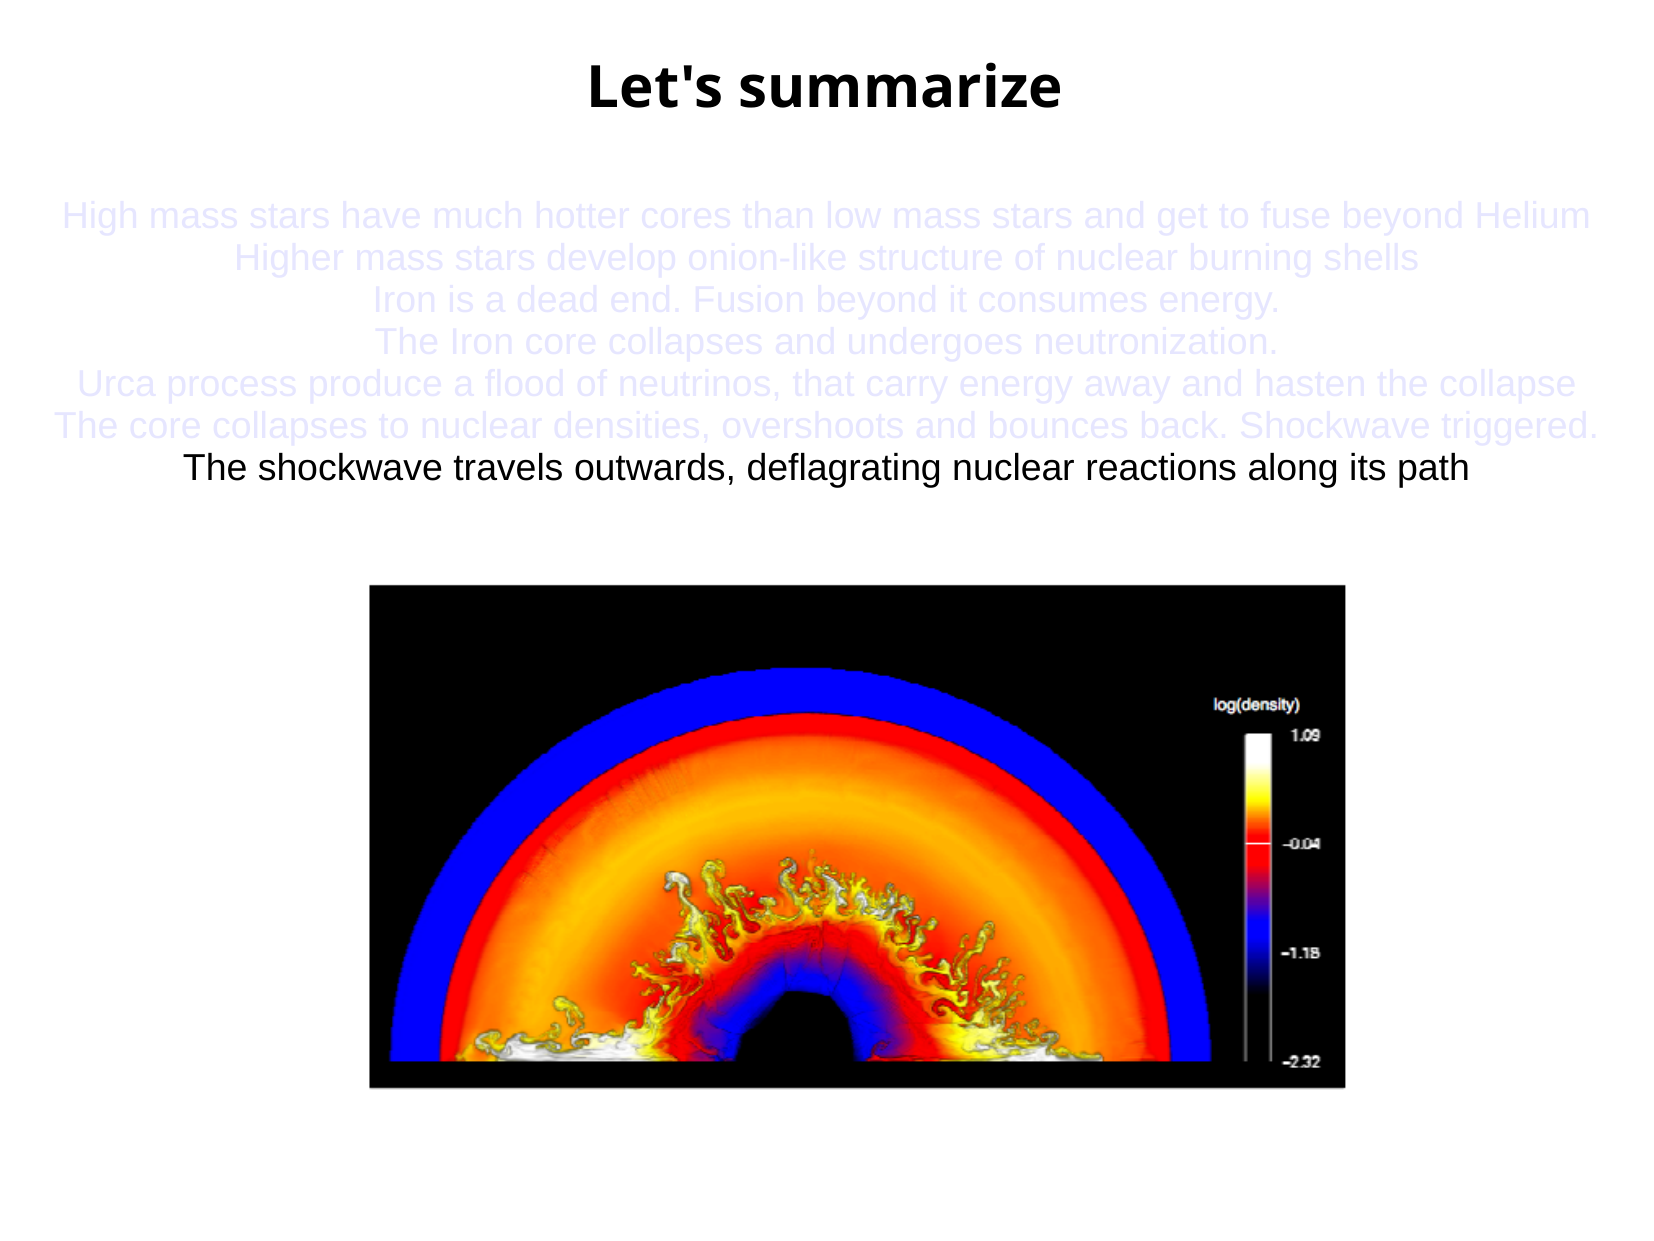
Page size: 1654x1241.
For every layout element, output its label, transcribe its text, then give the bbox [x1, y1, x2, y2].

text_box High mass stars have much hotter cores than low mass stars and get to fuse beyond Helium Higher mass stars develop onion-like structure of nuclear burning shells Iron is a dead end. Fusion beyond it consumes energy. The Iron core collapses and undergoes neutronization. Urca process produce a flood of neutrinos, that carry energy away and hasten the collapse The core collapses to nuclear densities, overshoots and bounces back. Shockwave triggered. The shockwave travels outwards, deflagrating nuclear reactions along its path [0, 187, 1654, 539]
picture [316, 562, 1388, 1121]
text_box Let's summarize [262, 37, 1388, 134]
